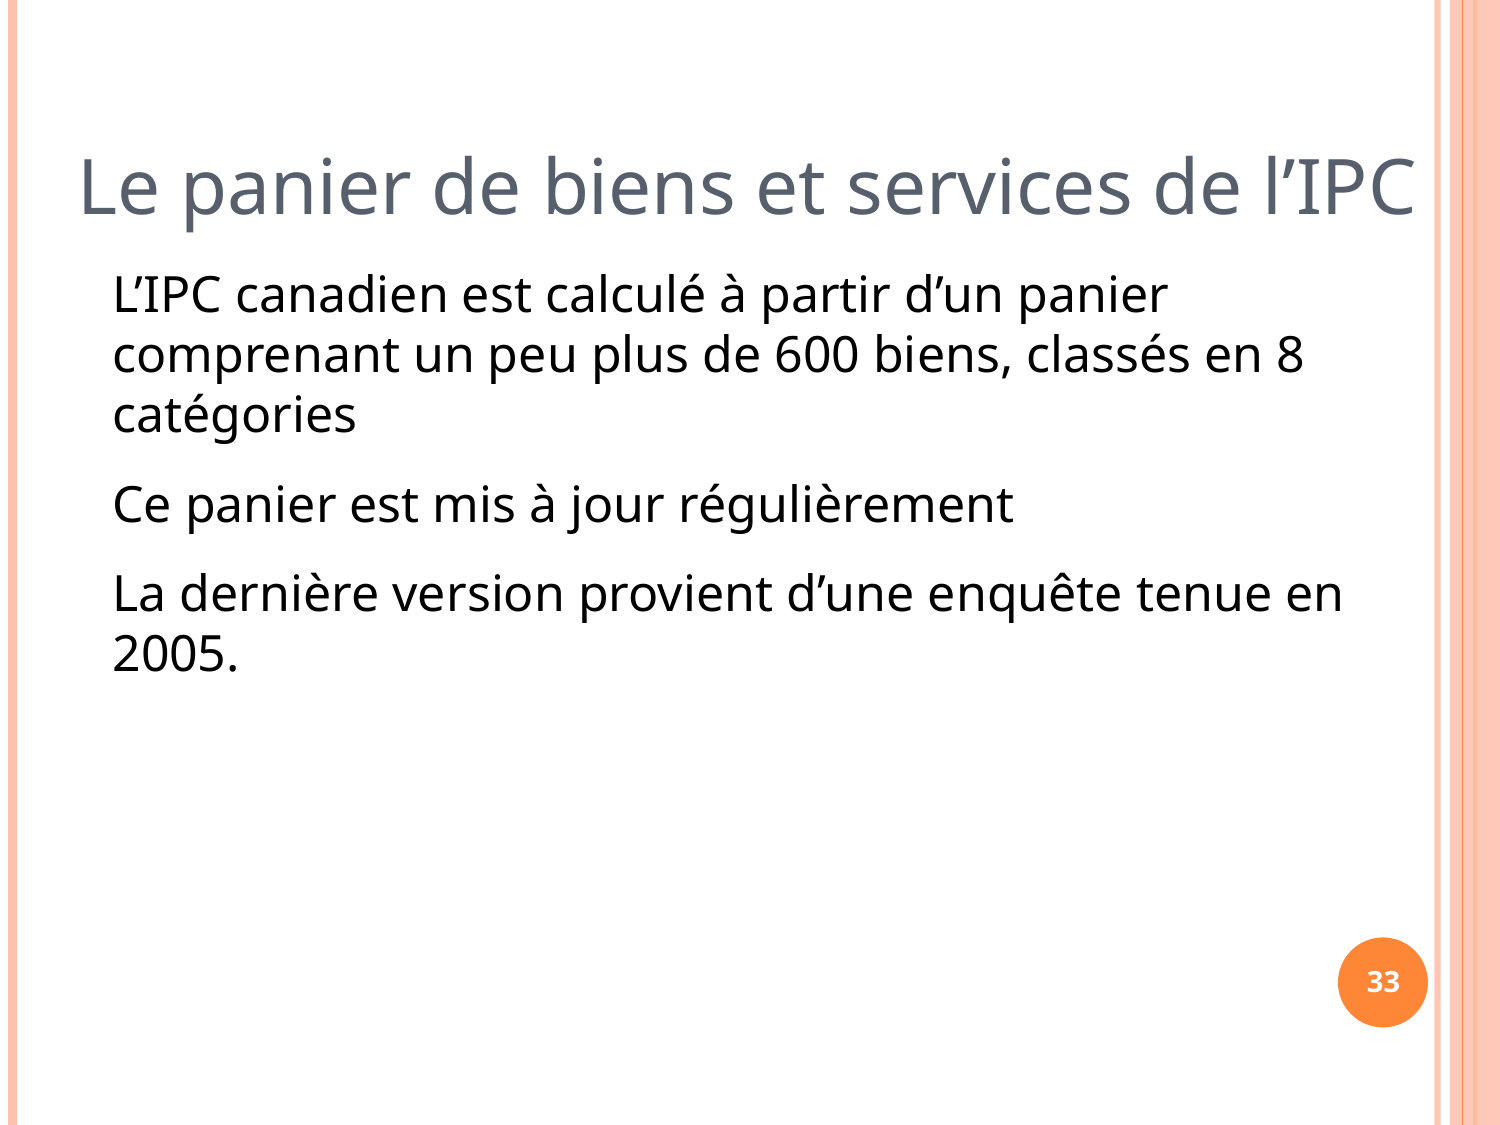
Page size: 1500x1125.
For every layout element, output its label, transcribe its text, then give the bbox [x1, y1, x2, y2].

title Le panier de biens et services de l’IPC [62, 37, 1450, 238]
slide_number <numéro> [1333, 940, 1434, 1027]
list L’IPC canadien est calculé à partir d’un panier comprenant un peu plus de 600 biens, classés en 8 catégories Ce panier est mis à jour régulièrement La dernière version provient d’une enquête tenue en 2005. [112, 262, 1413, 900]
